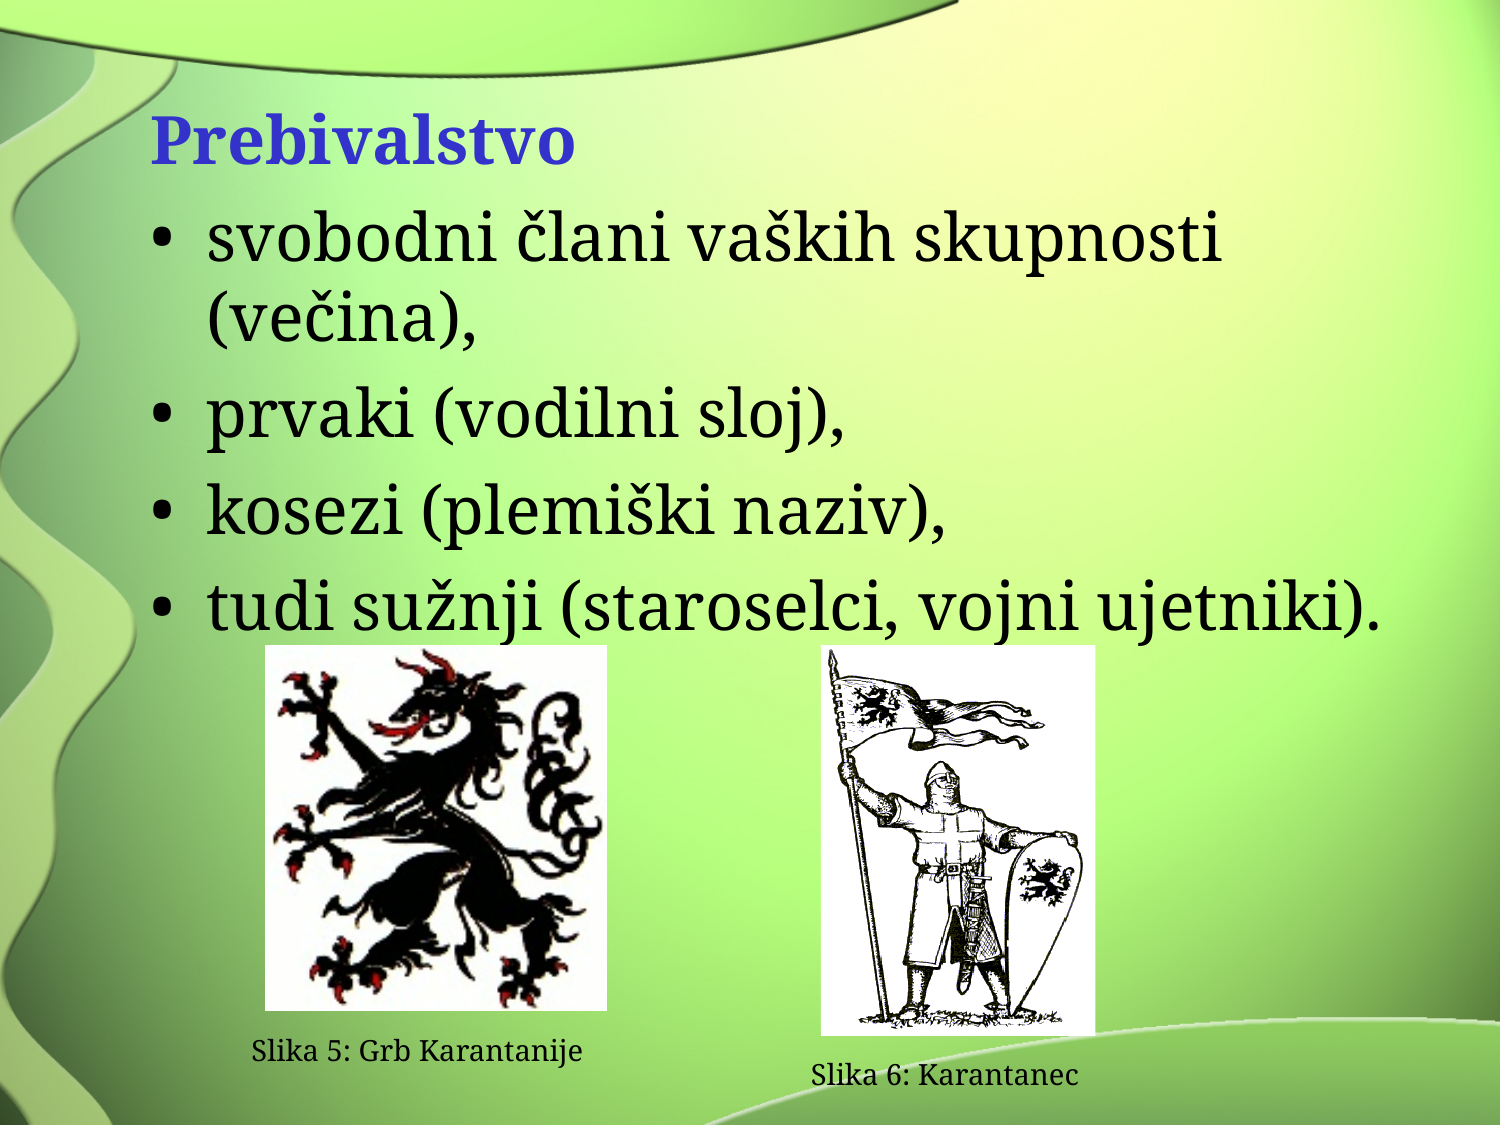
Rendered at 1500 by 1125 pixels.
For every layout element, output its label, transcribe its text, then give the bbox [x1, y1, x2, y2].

text_box Slika 6: Karantanec [796, 1048, 1095, 1099]
list Prebivalstvo svobodni člani vaških skupnosti (večina), prvaki (vodilni sloj), kosezi (plemiški naziv), tudi sužnji (staroselci, vojni ujetniki). [135, 90, 1411, 766]
picture [0, 0, 1500, 1125]
text_box Slika 5: Grb Karantanije [236, 1024, 599, 1075]
